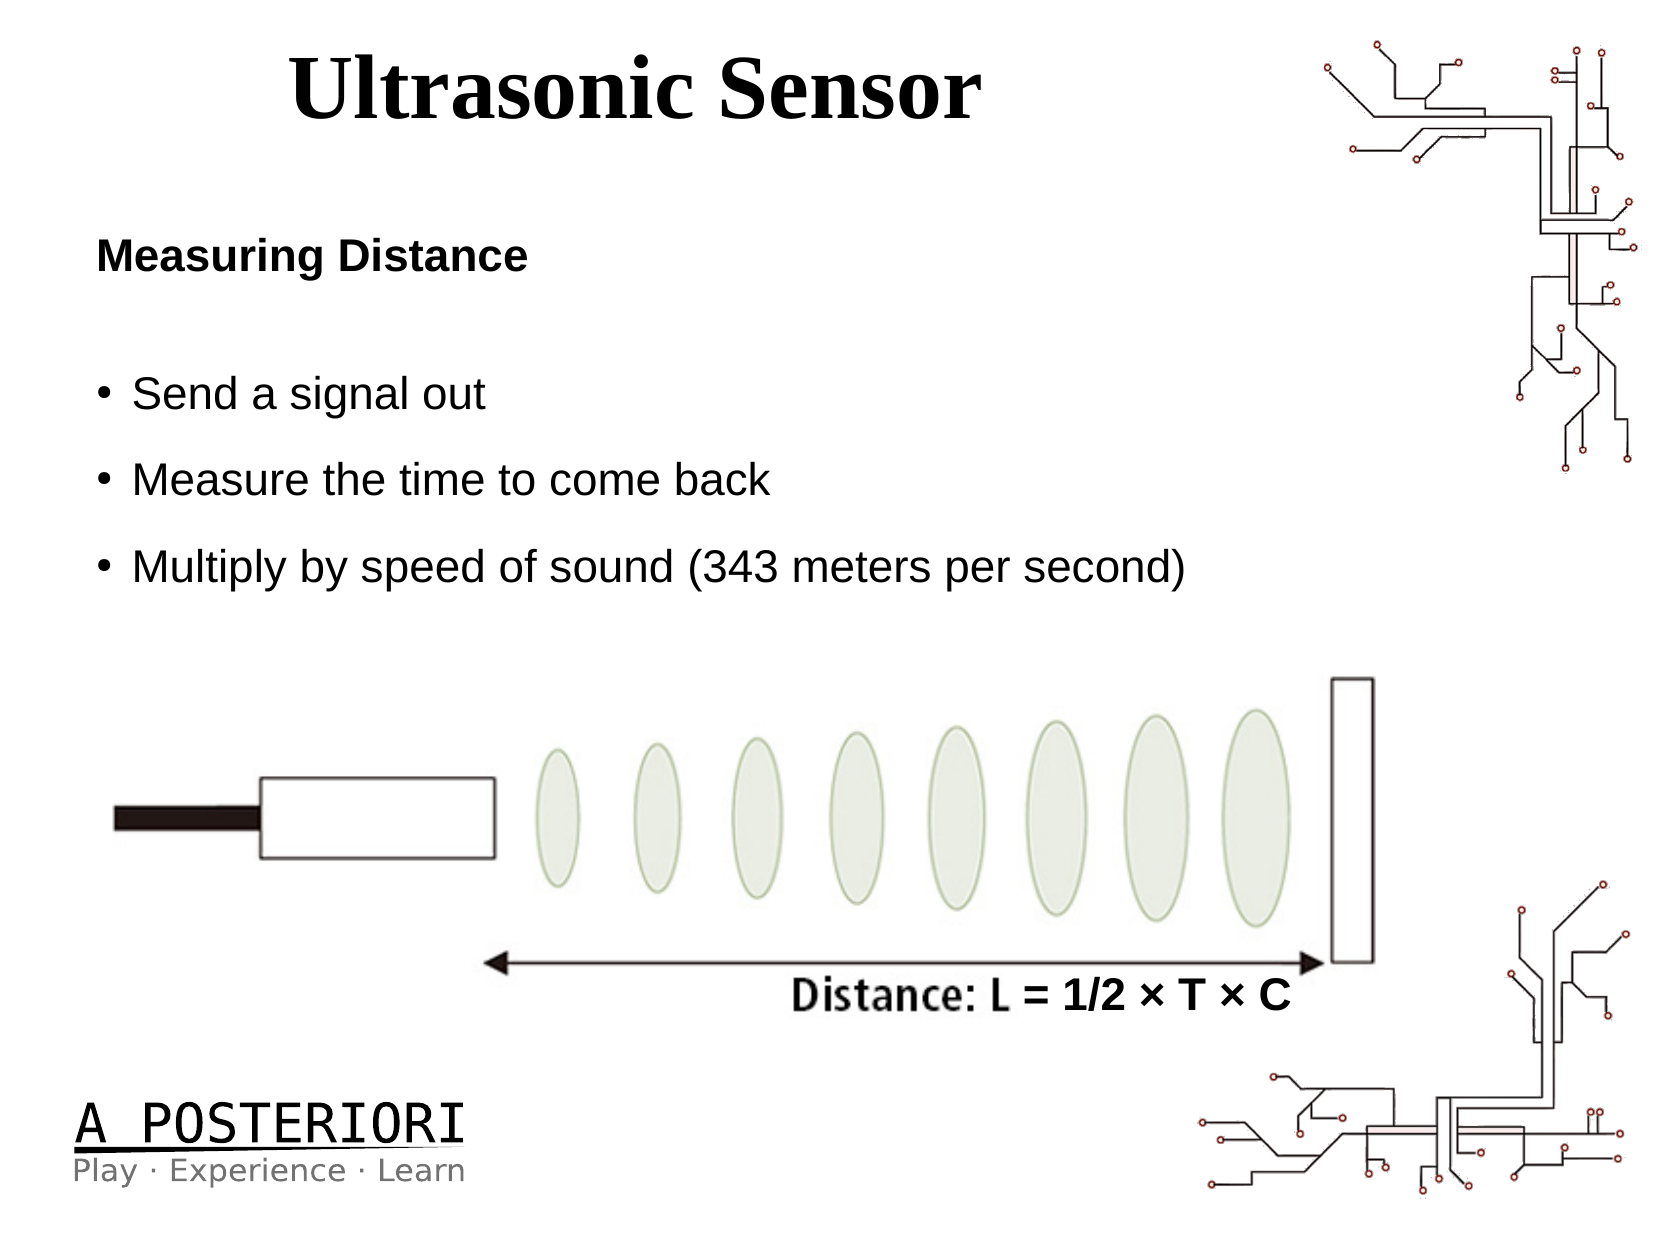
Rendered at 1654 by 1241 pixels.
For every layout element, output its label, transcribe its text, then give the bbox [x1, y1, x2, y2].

text_box = 1/2 × T × C [1008, 961, 1409, 1062]
picture [73, 1101, 466, 1189]
text_box Measuring Distance Send a signal out Measure the time to come back Multiply by speed of sound (343 meters per second) [81, 222, 1426, 1036]
picture [1305, 35, 1643, 496]
picture [1175, 862, 1636, 1201]
title Ultrasonic Sensor [11, 0, 1261, 190]
picture [82, 644, 1409, 1036]
